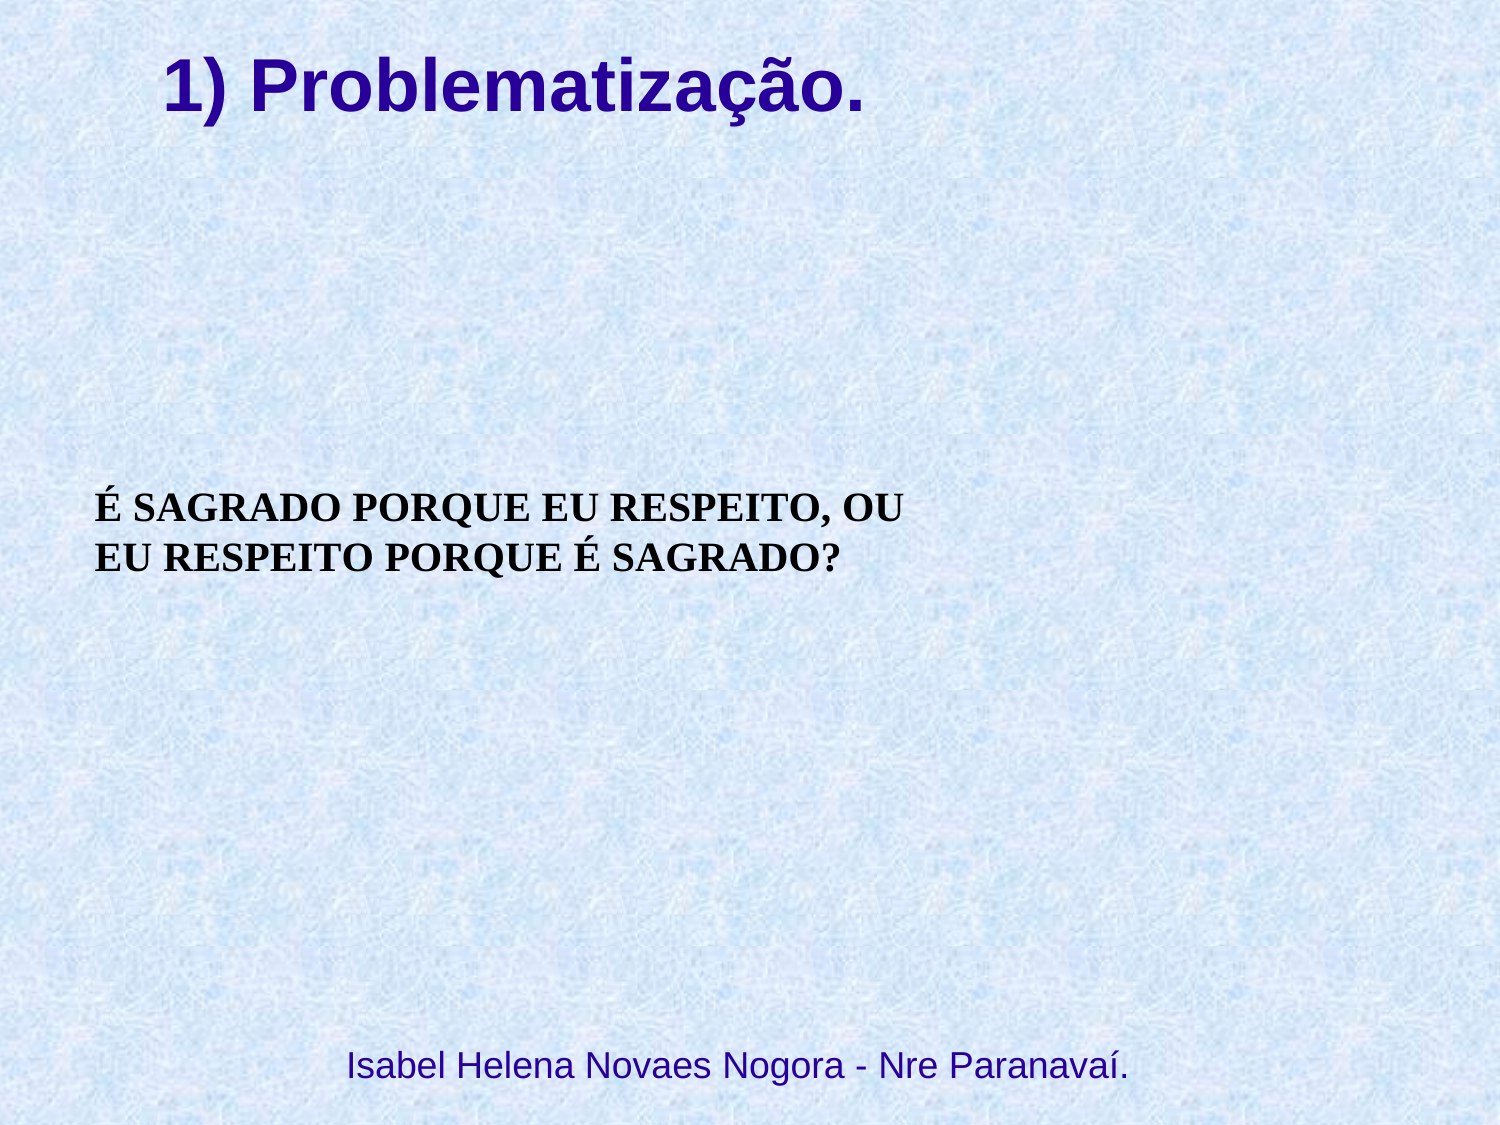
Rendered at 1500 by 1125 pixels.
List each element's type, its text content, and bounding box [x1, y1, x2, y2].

text_box É SAGRADO PORQUE EU RESPEITO, OU EU RESPEITO PORQUE É SAGRADO? [79, 472, 975, 736]
text_box 1) Problematização. [147, 29, 1388, 846]
picture [0, 0, 1500, 1125]
text_box Isabel Helena Novaes Nogora - Nre Paranavaí. [147, 1033, 1329, 1094]
